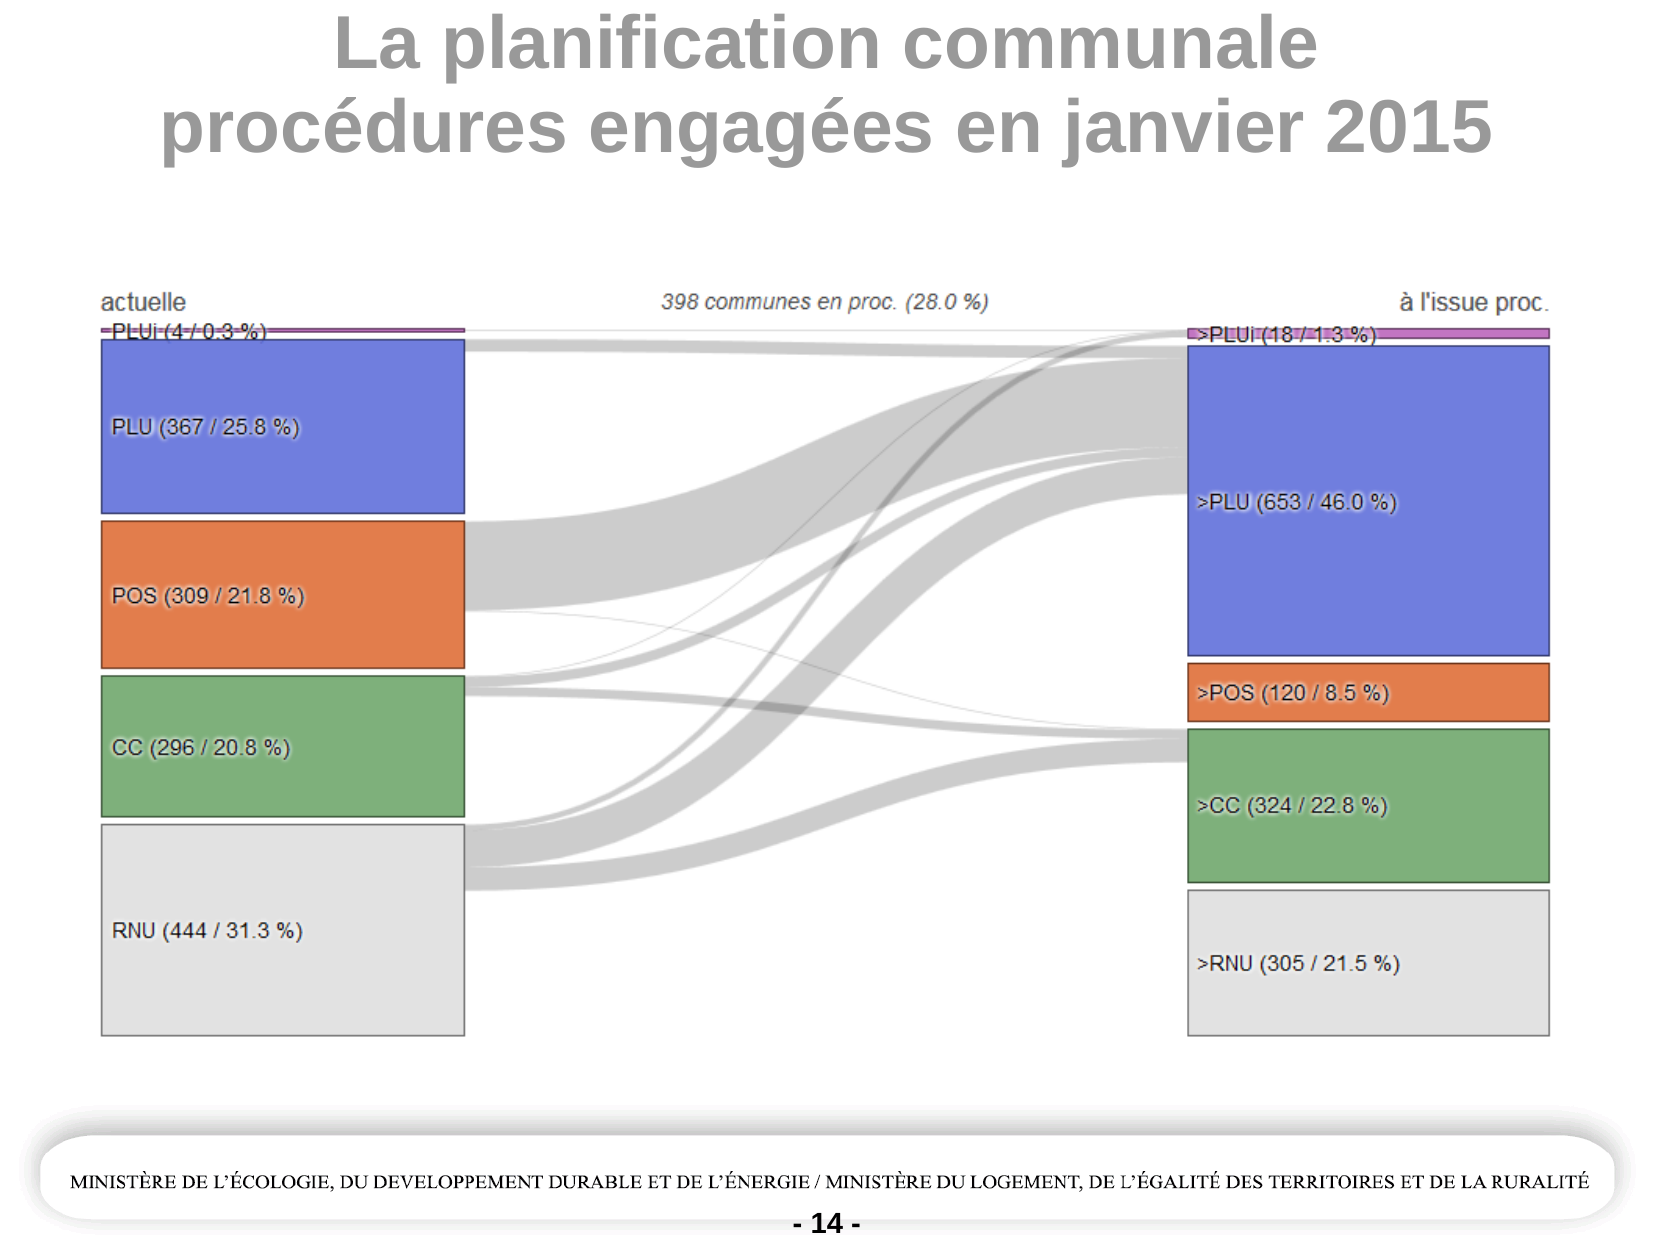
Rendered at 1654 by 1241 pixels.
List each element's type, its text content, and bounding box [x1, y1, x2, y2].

picture [84, 272, 1569, 1054]
title La planification communale procédures engagées en janvier 2015 [82, 0, 1571, 169]
picture [0, 1087, 1654, 1241]
